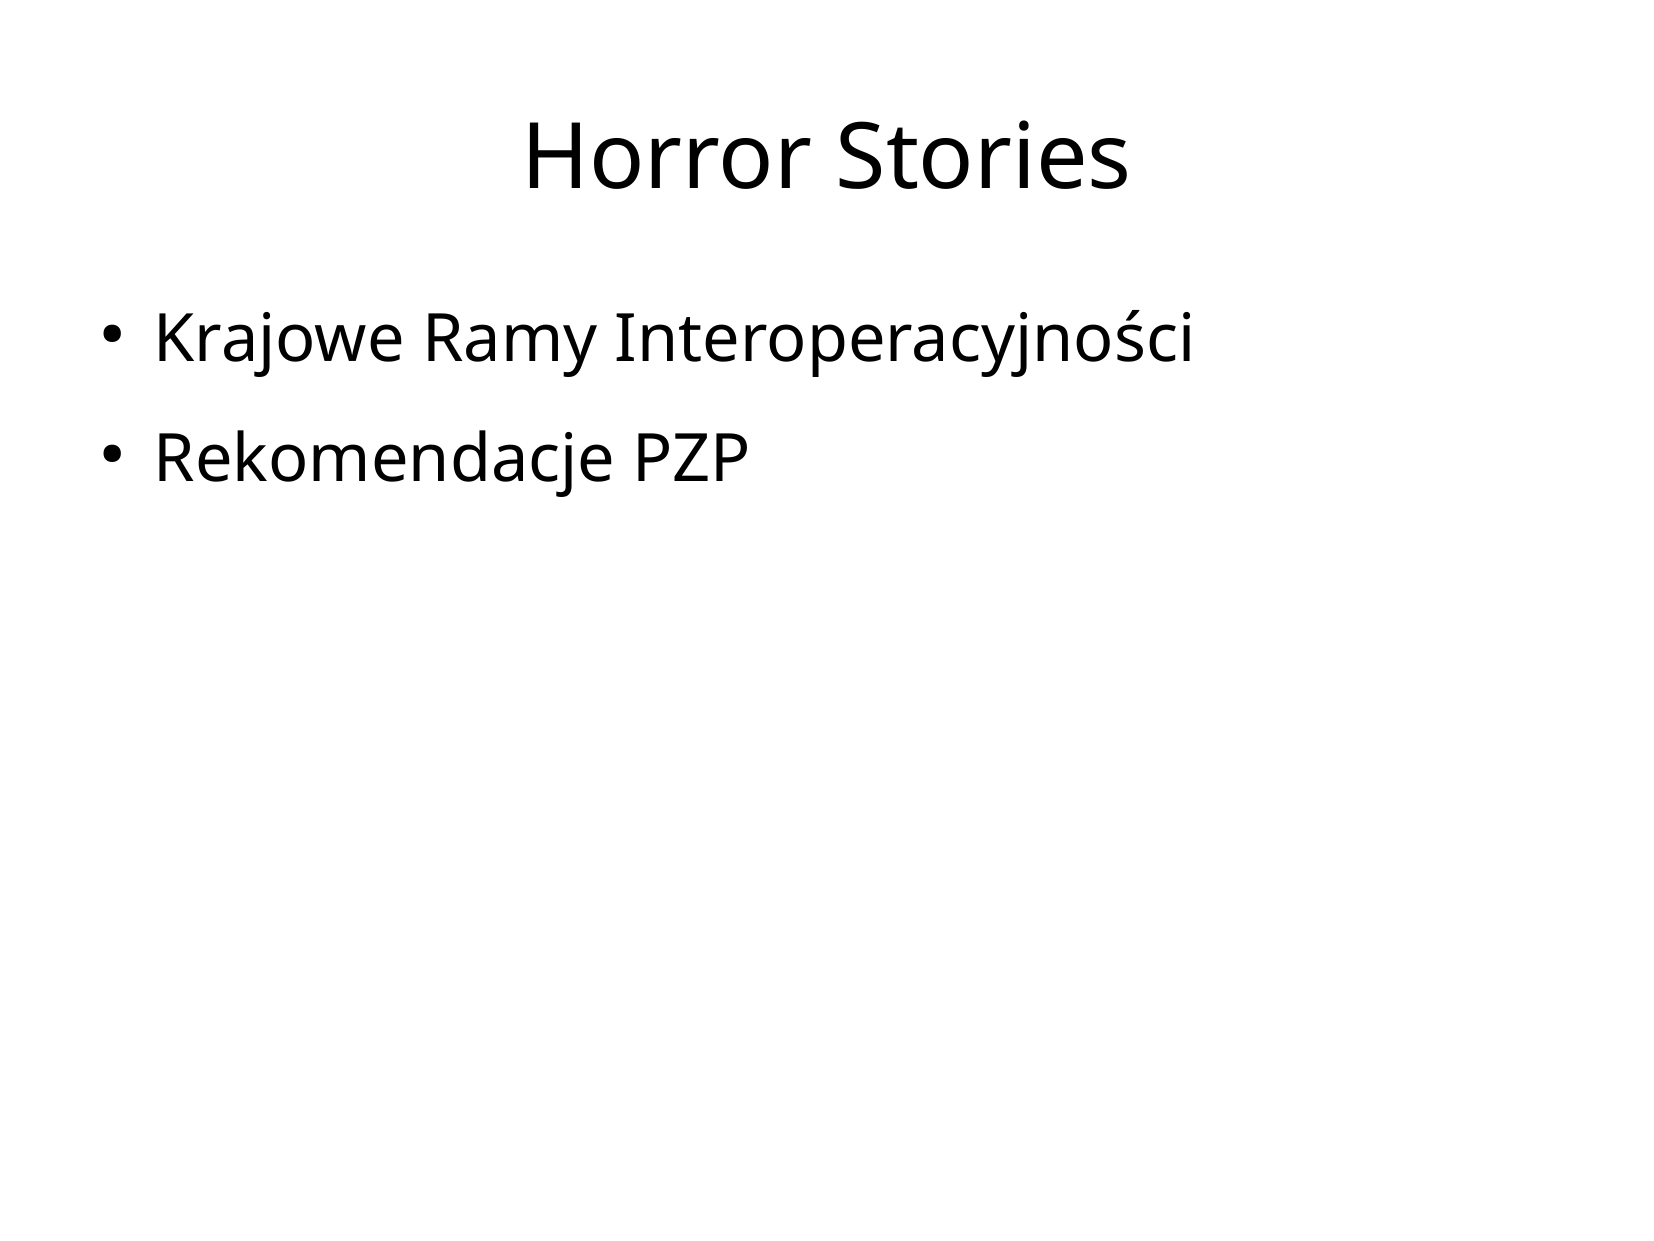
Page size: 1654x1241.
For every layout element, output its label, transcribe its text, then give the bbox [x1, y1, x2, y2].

list Krajowe Ramy Interoperacyjności Rekomendacje PZP [82, 290, 1538, 1010]
title Horror Stories [82, 49, 1571, 257]
